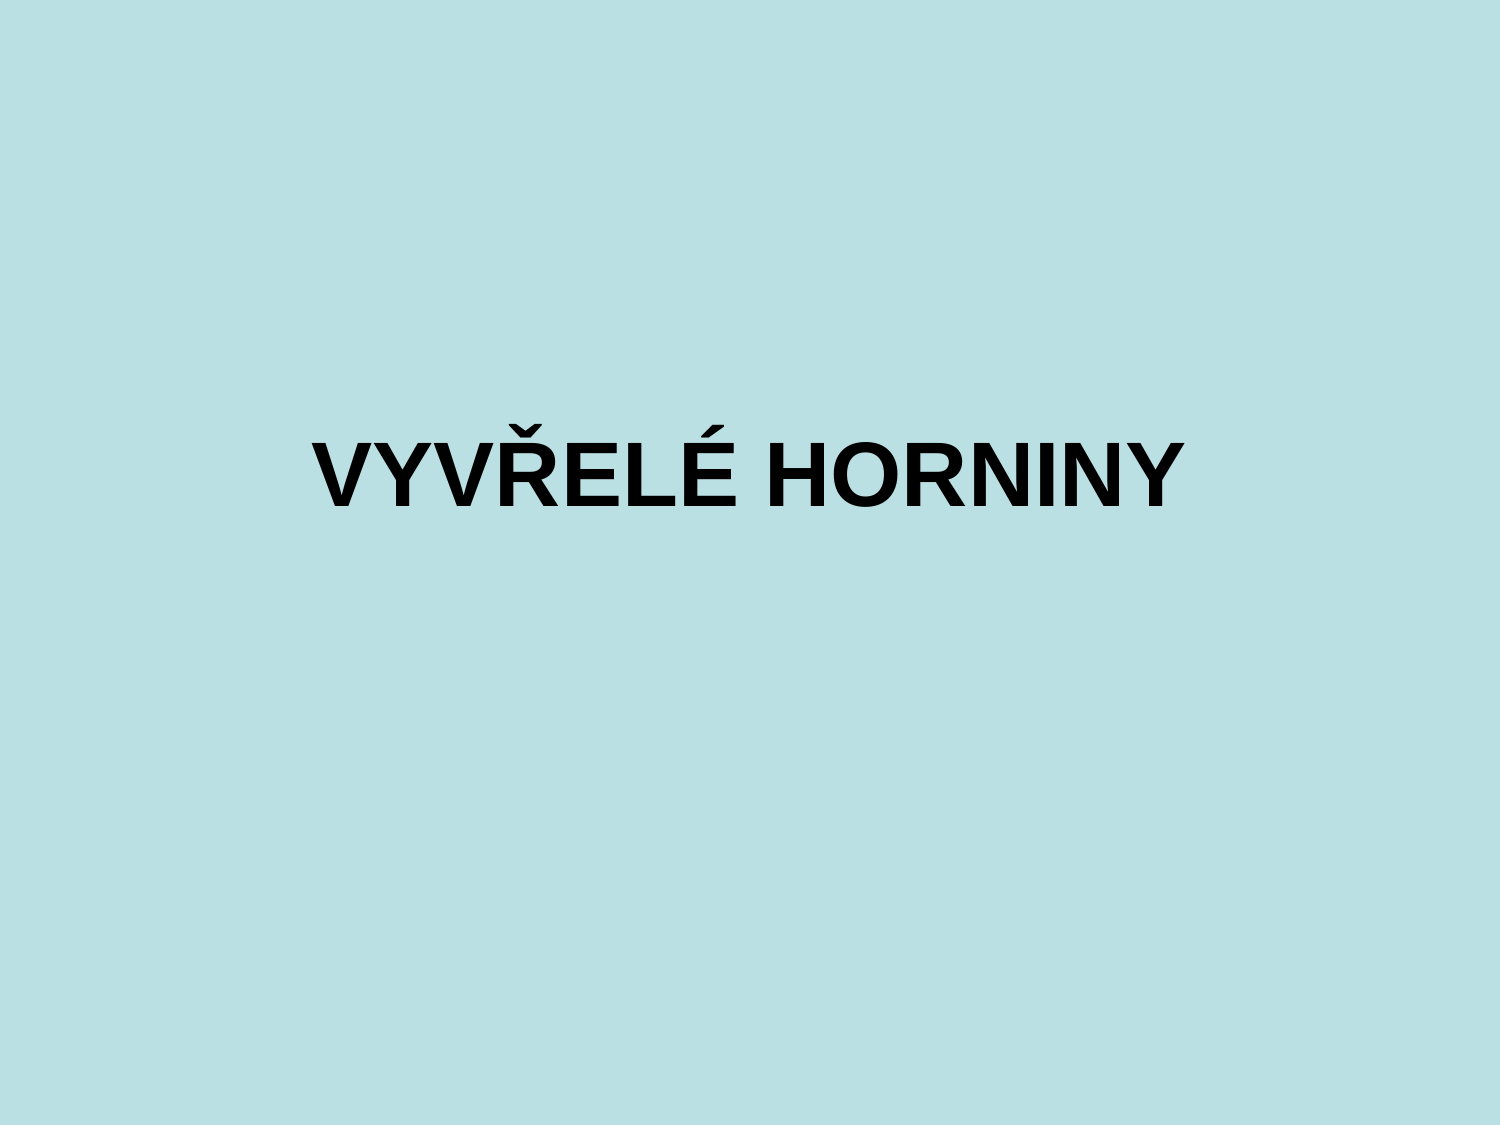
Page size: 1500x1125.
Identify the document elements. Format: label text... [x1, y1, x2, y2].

title VYVŘELÉ HORNINY [112, 349, 1388, 591]
